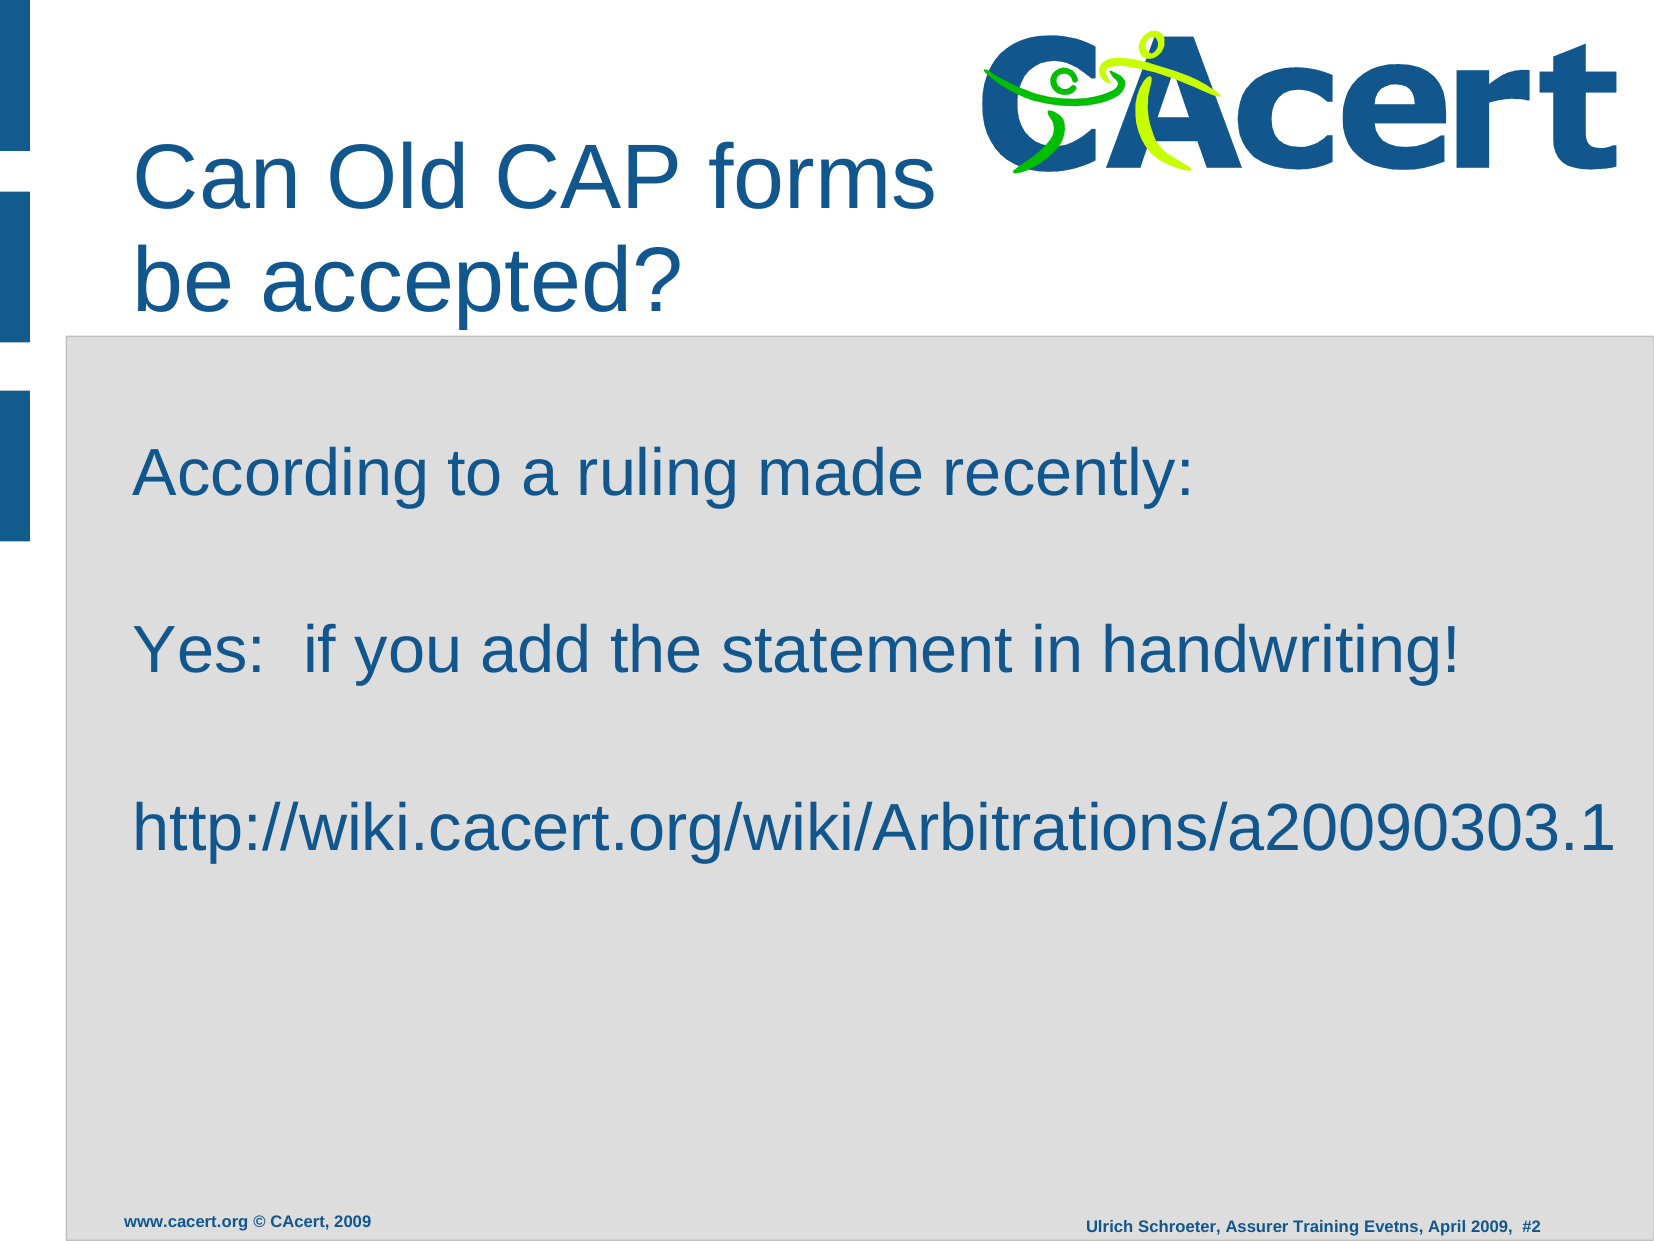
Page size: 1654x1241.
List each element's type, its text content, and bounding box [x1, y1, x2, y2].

text_box According to a ruling made recently: Yes: if you add the statement in handwriting! http://wiki.cacert.org/wiki/Arbitrations/a20090303.1 [118, 413, 1633, 873]
text_box Can Old CAP forms be accepted? [118, 118, 952, 345]
